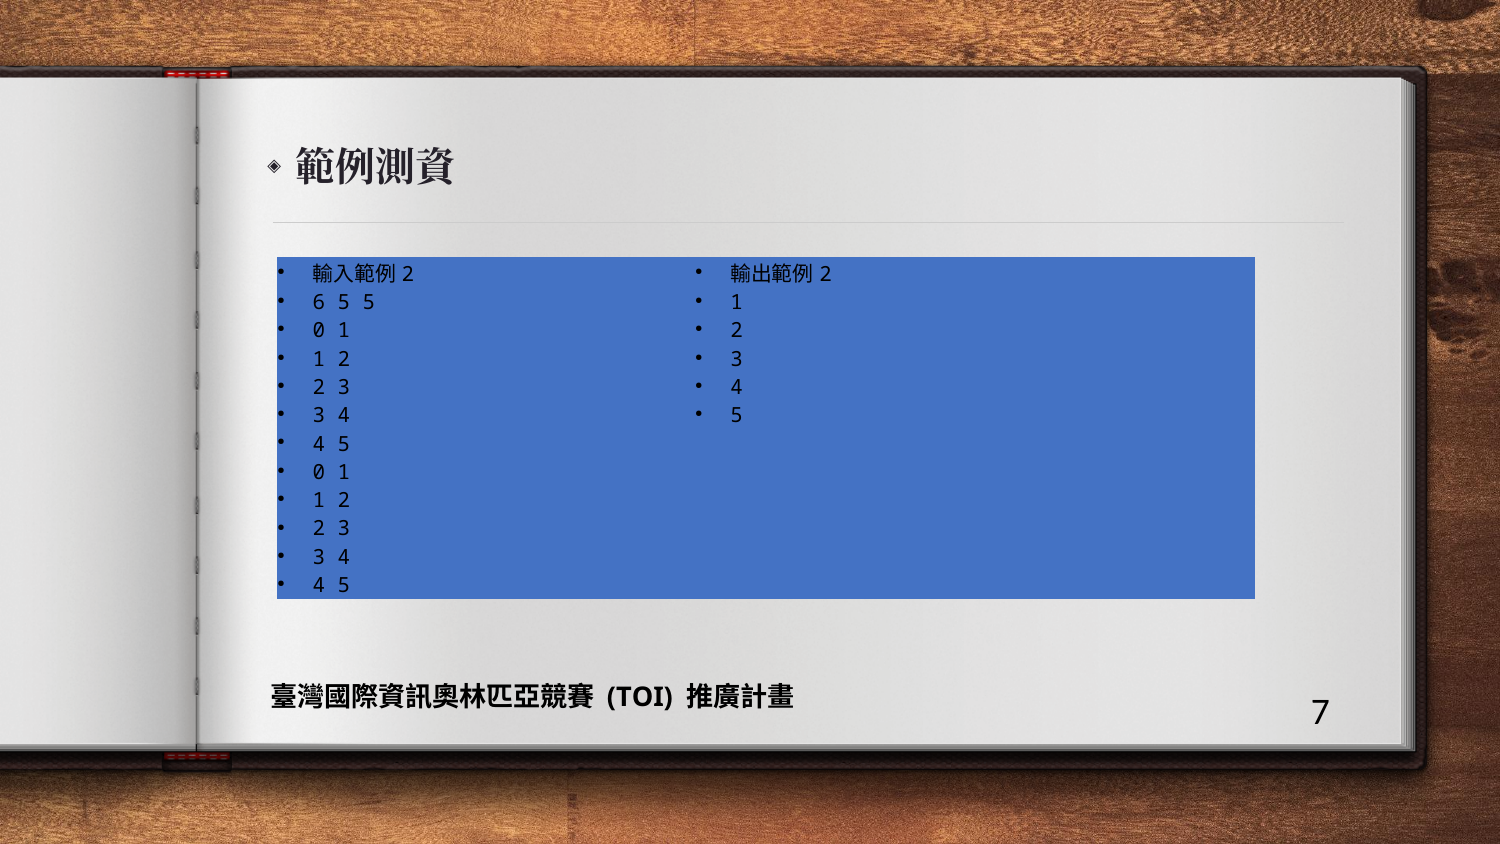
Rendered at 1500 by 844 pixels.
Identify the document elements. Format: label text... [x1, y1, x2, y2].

table_header 輸入範例2 6 5 5 0 1 1 2 2 3 3 4 4 5 0 1 1 2 2 3 3 4 4 5 [277, 257, 695, 599]
table_header 輸出範例2 1 2 3 4 5 [695, 257, 1255, 599]
list 範例測資 [252, 126, 1194, 205]
text_box [1295, 672, 1386, 737]
